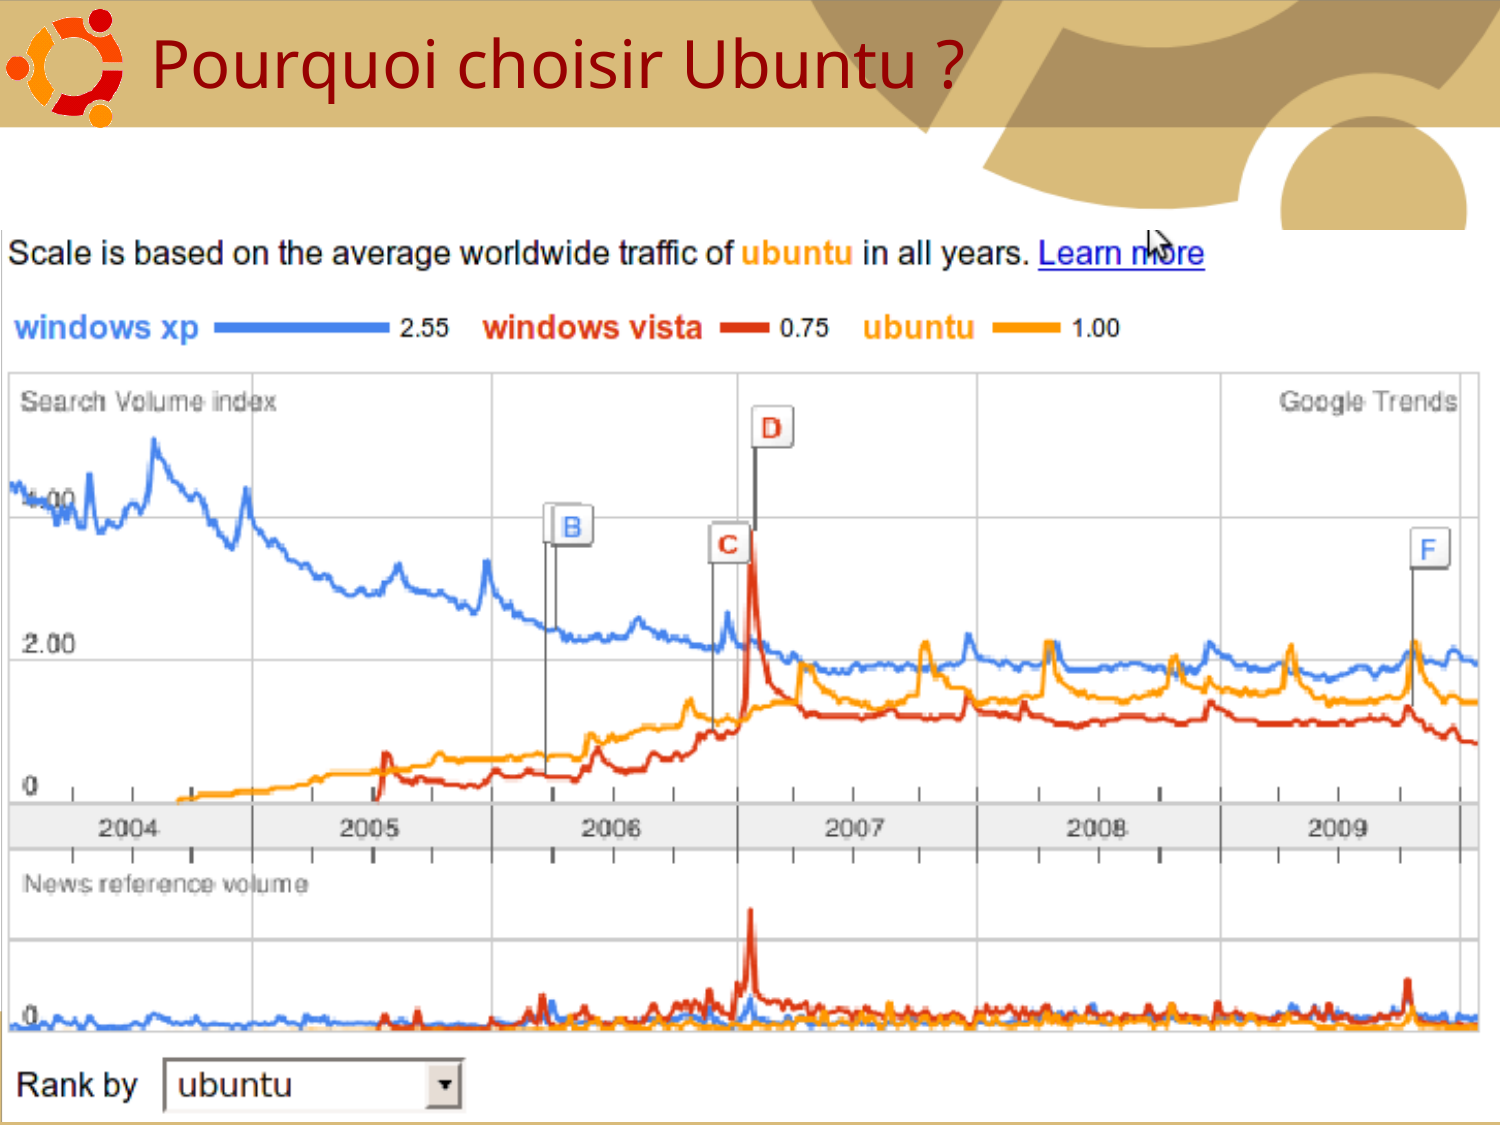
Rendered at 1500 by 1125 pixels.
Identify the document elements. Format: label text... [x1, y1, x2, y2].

picture [0, 0, 1500, 1122]
title Pourquoi choisir Ubuntu ? [135, 0, 1418, 126]
